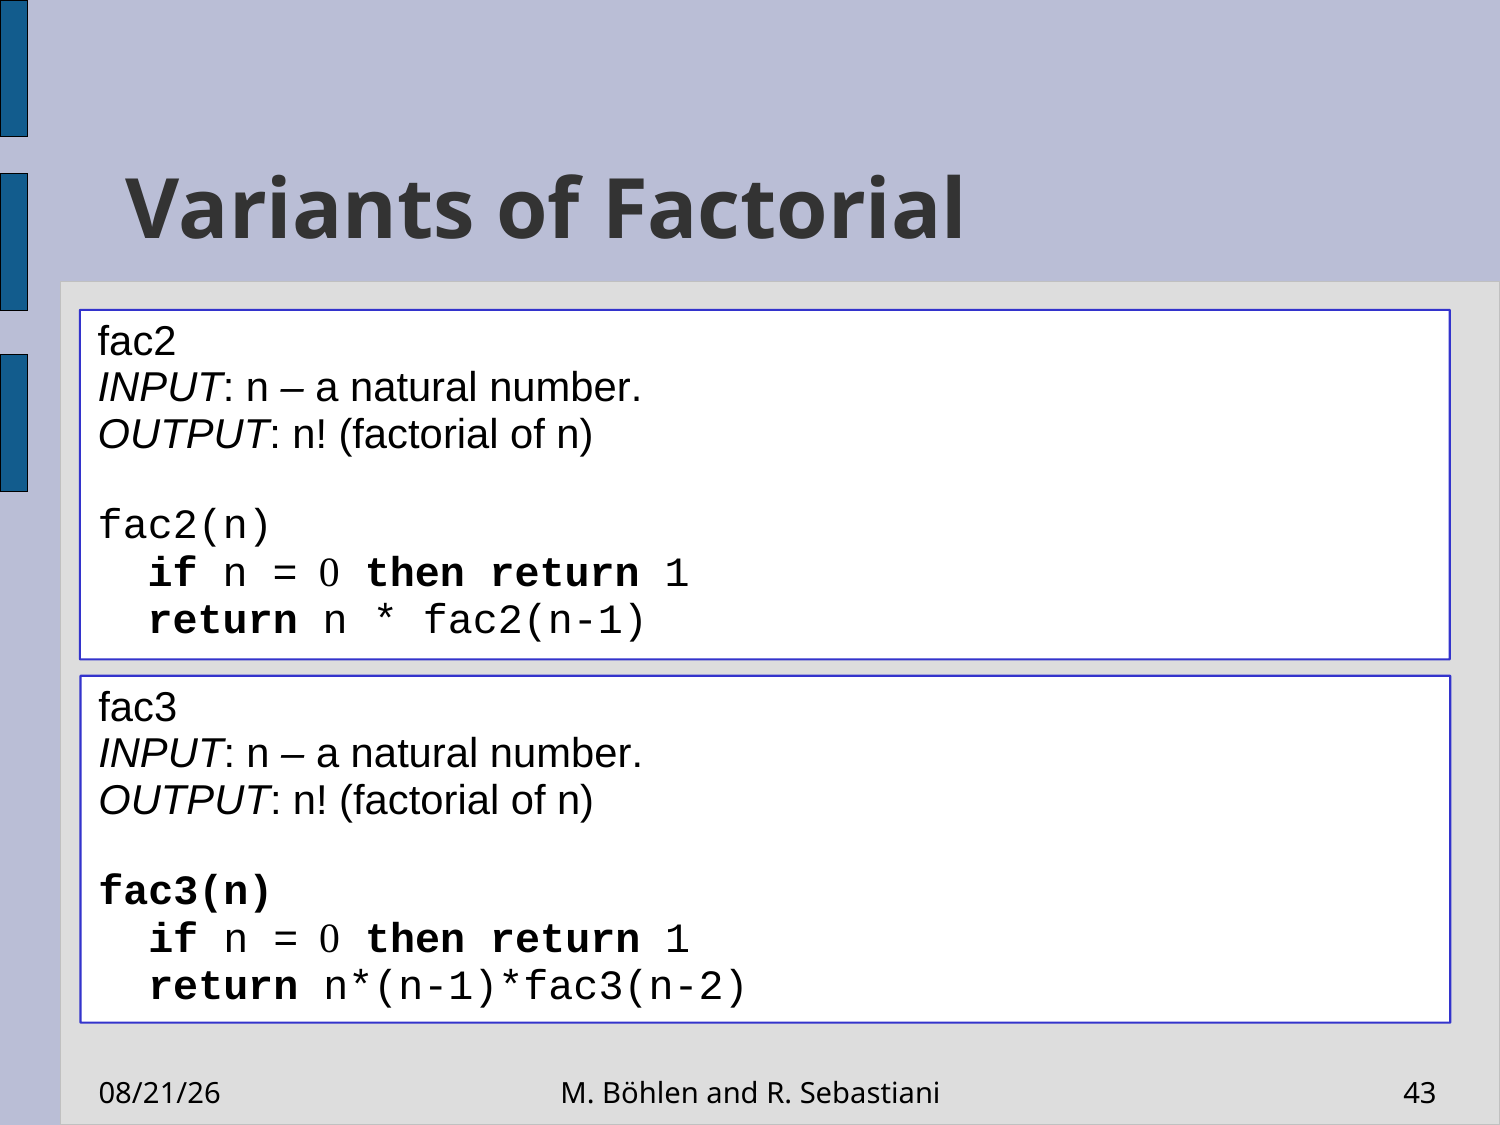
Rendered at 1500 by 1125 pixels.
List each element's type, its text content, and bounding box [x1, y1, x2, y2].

text_box fac3 INPUT: n – a natural number. OUTPUT: n! (factorial of n) fac3(n) if n =0 then return 1 return n*(n-1)*fac3(n-2) [80, 675, 1451, 1027]
text_box fac2 INPUT: n – a natural number. OUTPUT: n! (factorial of n) fac2(n) if n =0 then return 1 return n * fac2(n-1) [79, 309, 1450, 671]
title Variants of Factorial [110, 67, 1392, 271]
